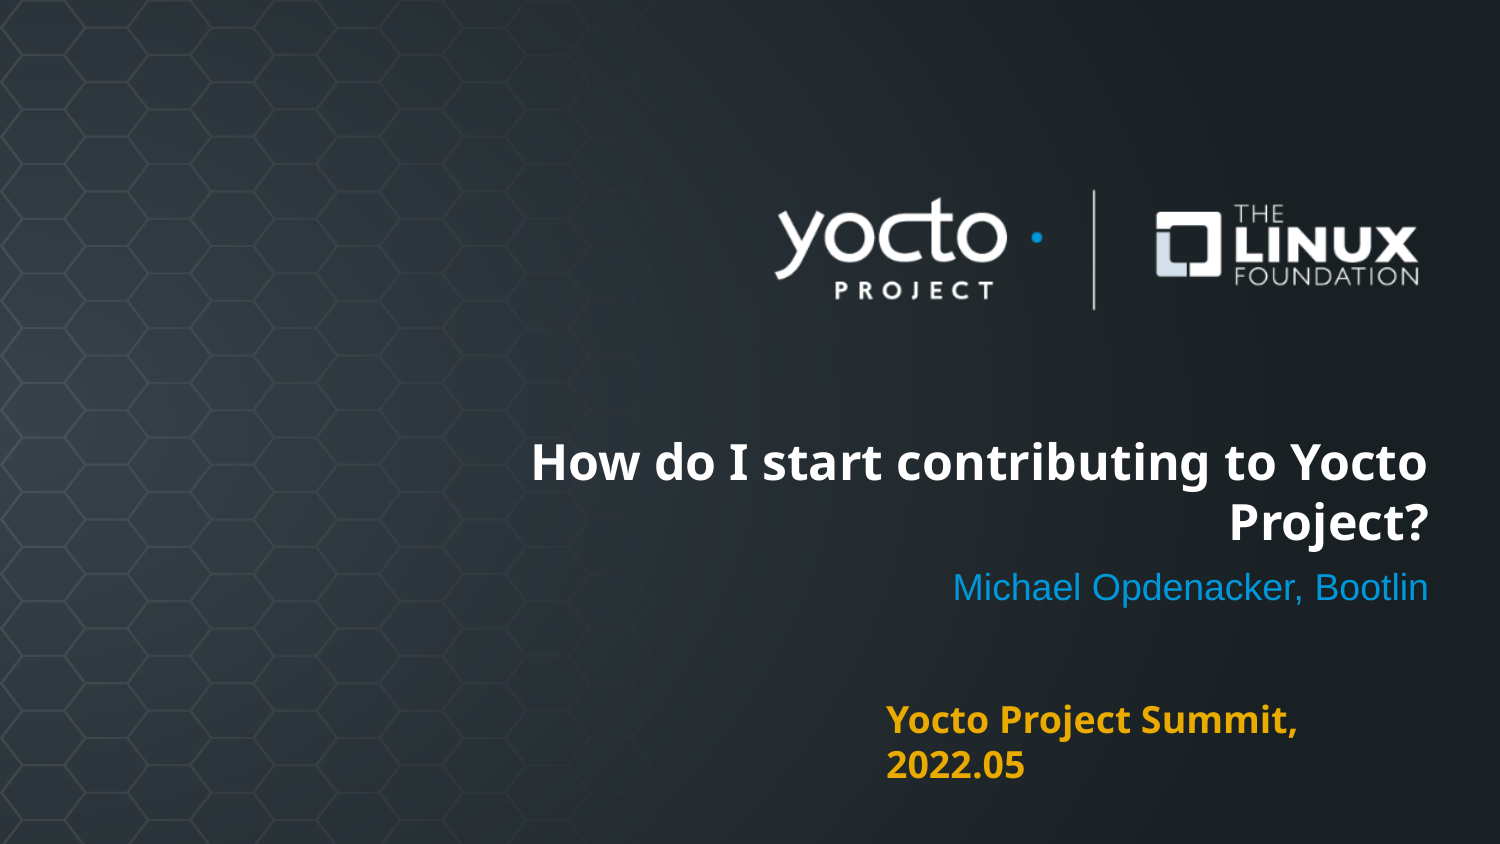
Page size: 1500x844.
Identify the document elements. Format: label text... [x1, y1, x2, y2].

title How do I start contributing to Yocto Project? [336, 341, 1429, 551]
subtitle Michael Opdenacker, Bootlin [356, 563, 1429, 672]
list Yocto Project Summit, 2022.05 [885, 695, 1425, 777]
picture [0, 0, 1500, 844]
